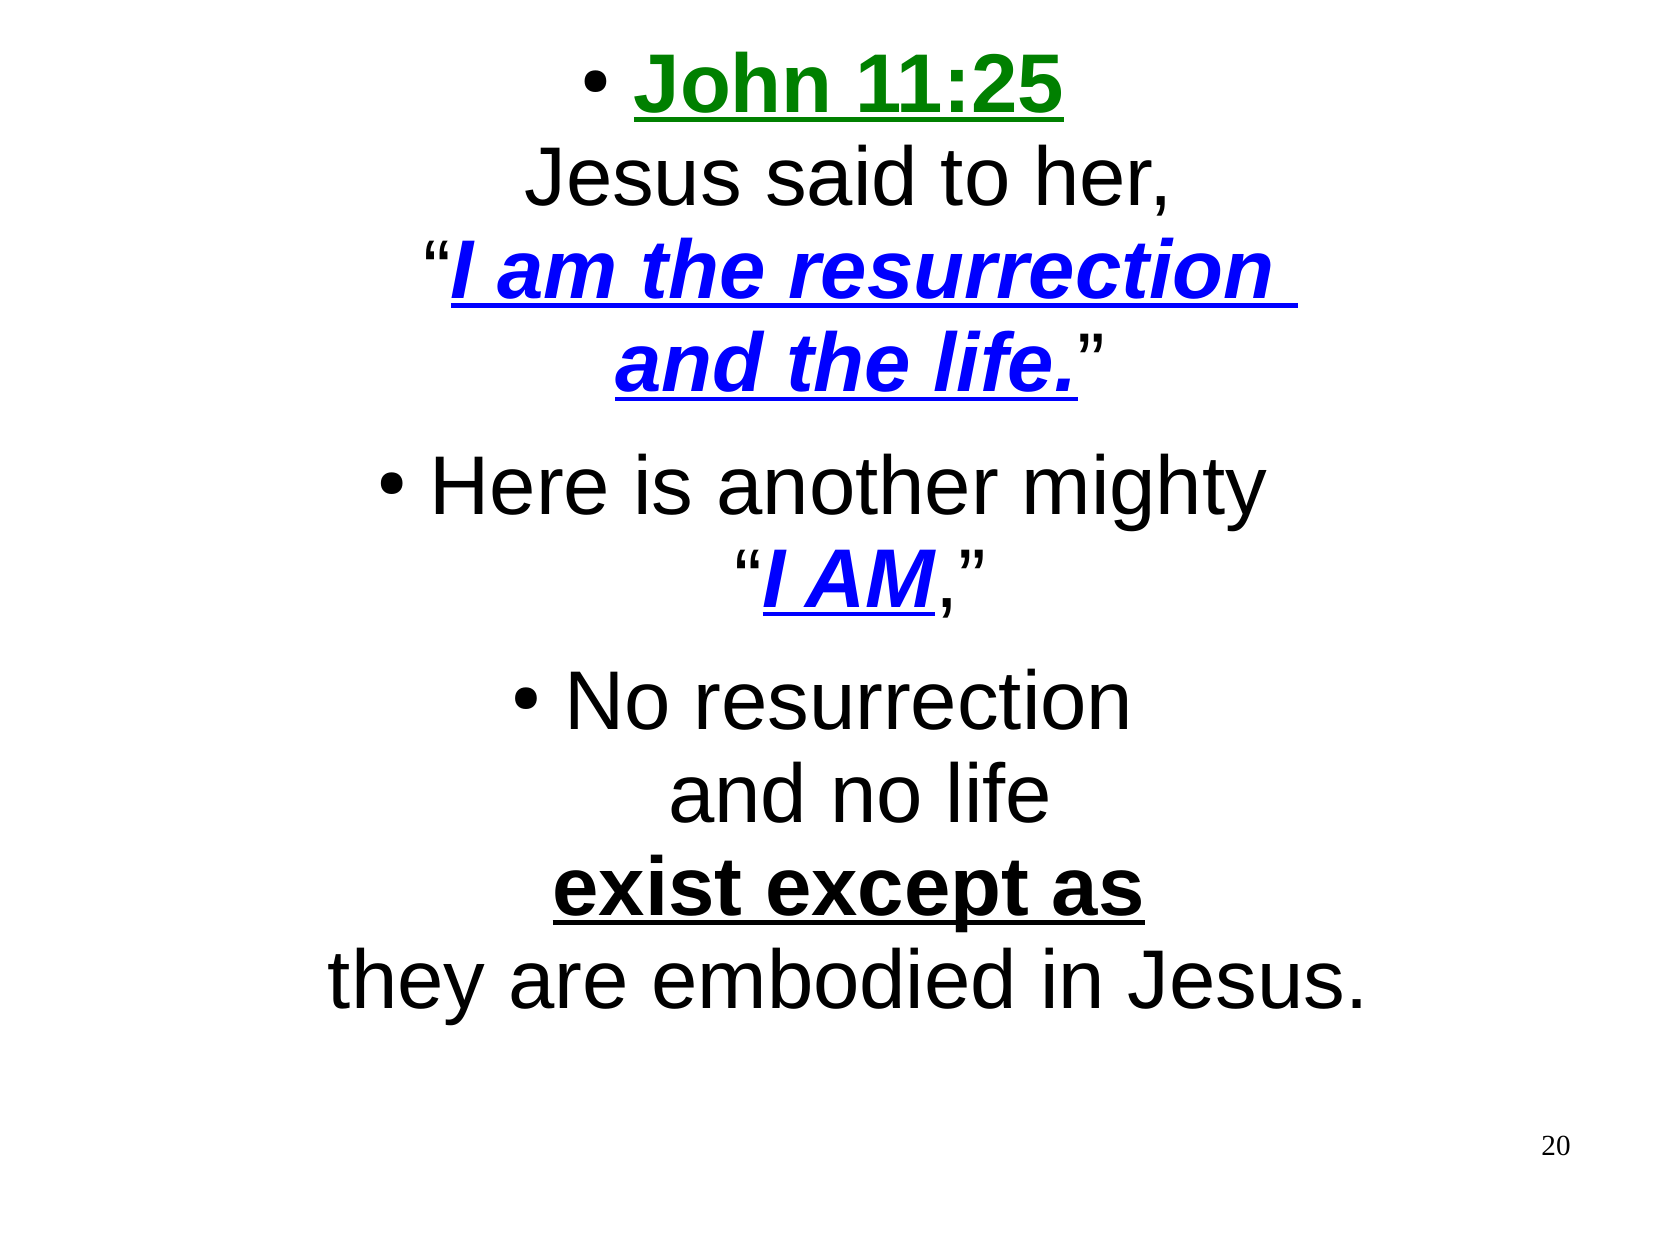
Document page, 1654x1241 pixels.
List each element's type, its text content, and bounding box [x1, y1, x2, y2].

list John 11:25 Jesus said to her, “I am the resurrection and the life.” Here is another mighty “I AM,” No resurrection and no life exist except as they are embodied in Jesus. [37, 37, 1613, 1201]
